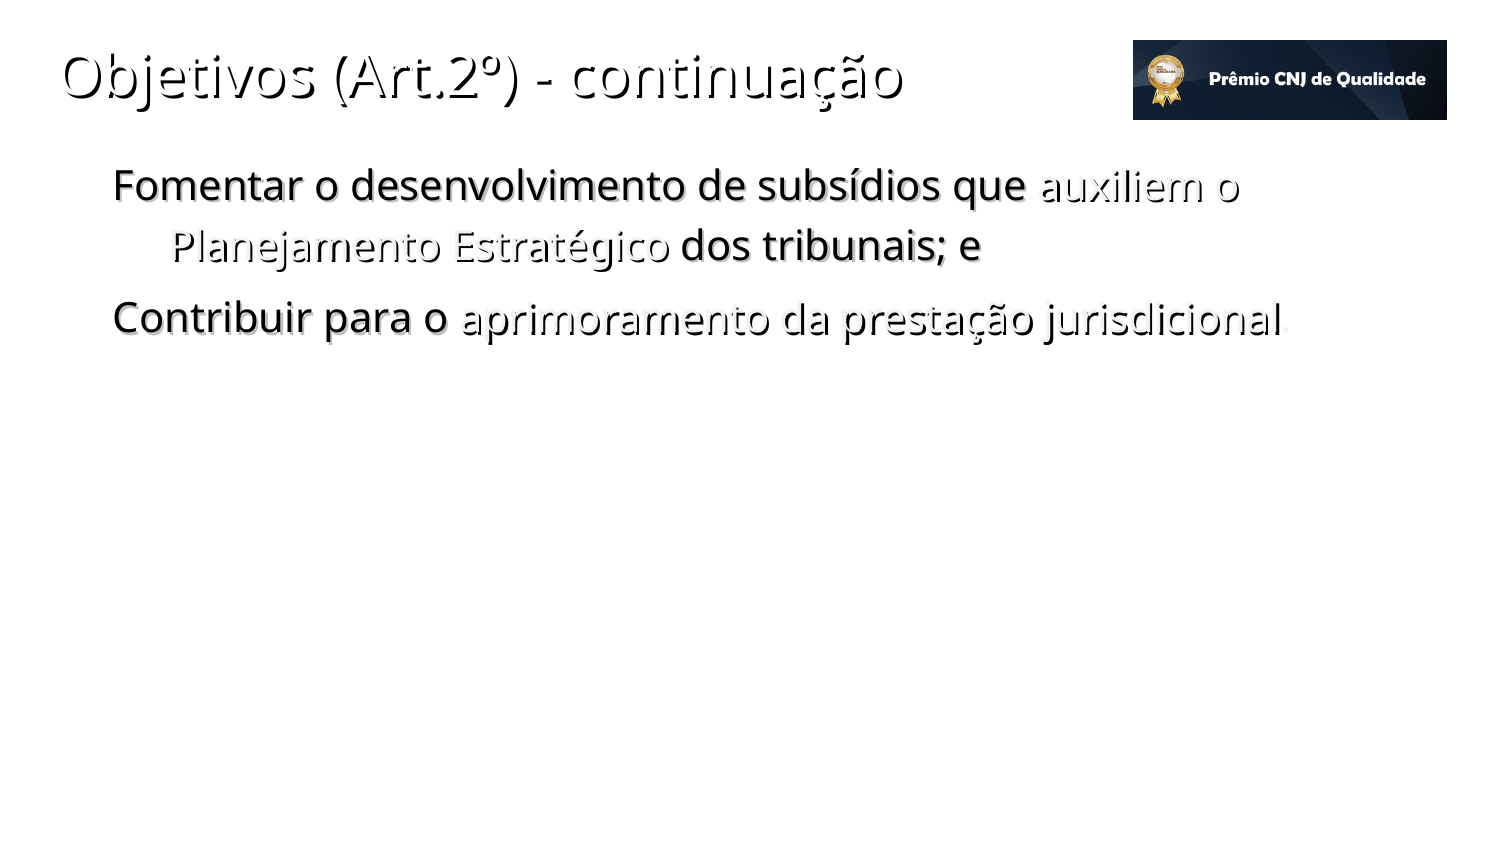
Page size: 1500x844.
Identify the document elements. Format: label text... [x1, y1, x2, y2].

title Objetivos (Art.2º) - continuação [41, 29, 987, 113]
picture [1133, 40, 1447, 121]
list Fomentar o desenvolvimento de subsídios que auxiliem o Planejamento Estratégico dos tribunais; e Contribuir para o aprimoramento da prestação jurisdicional. [41, 140, 1388, 638]
